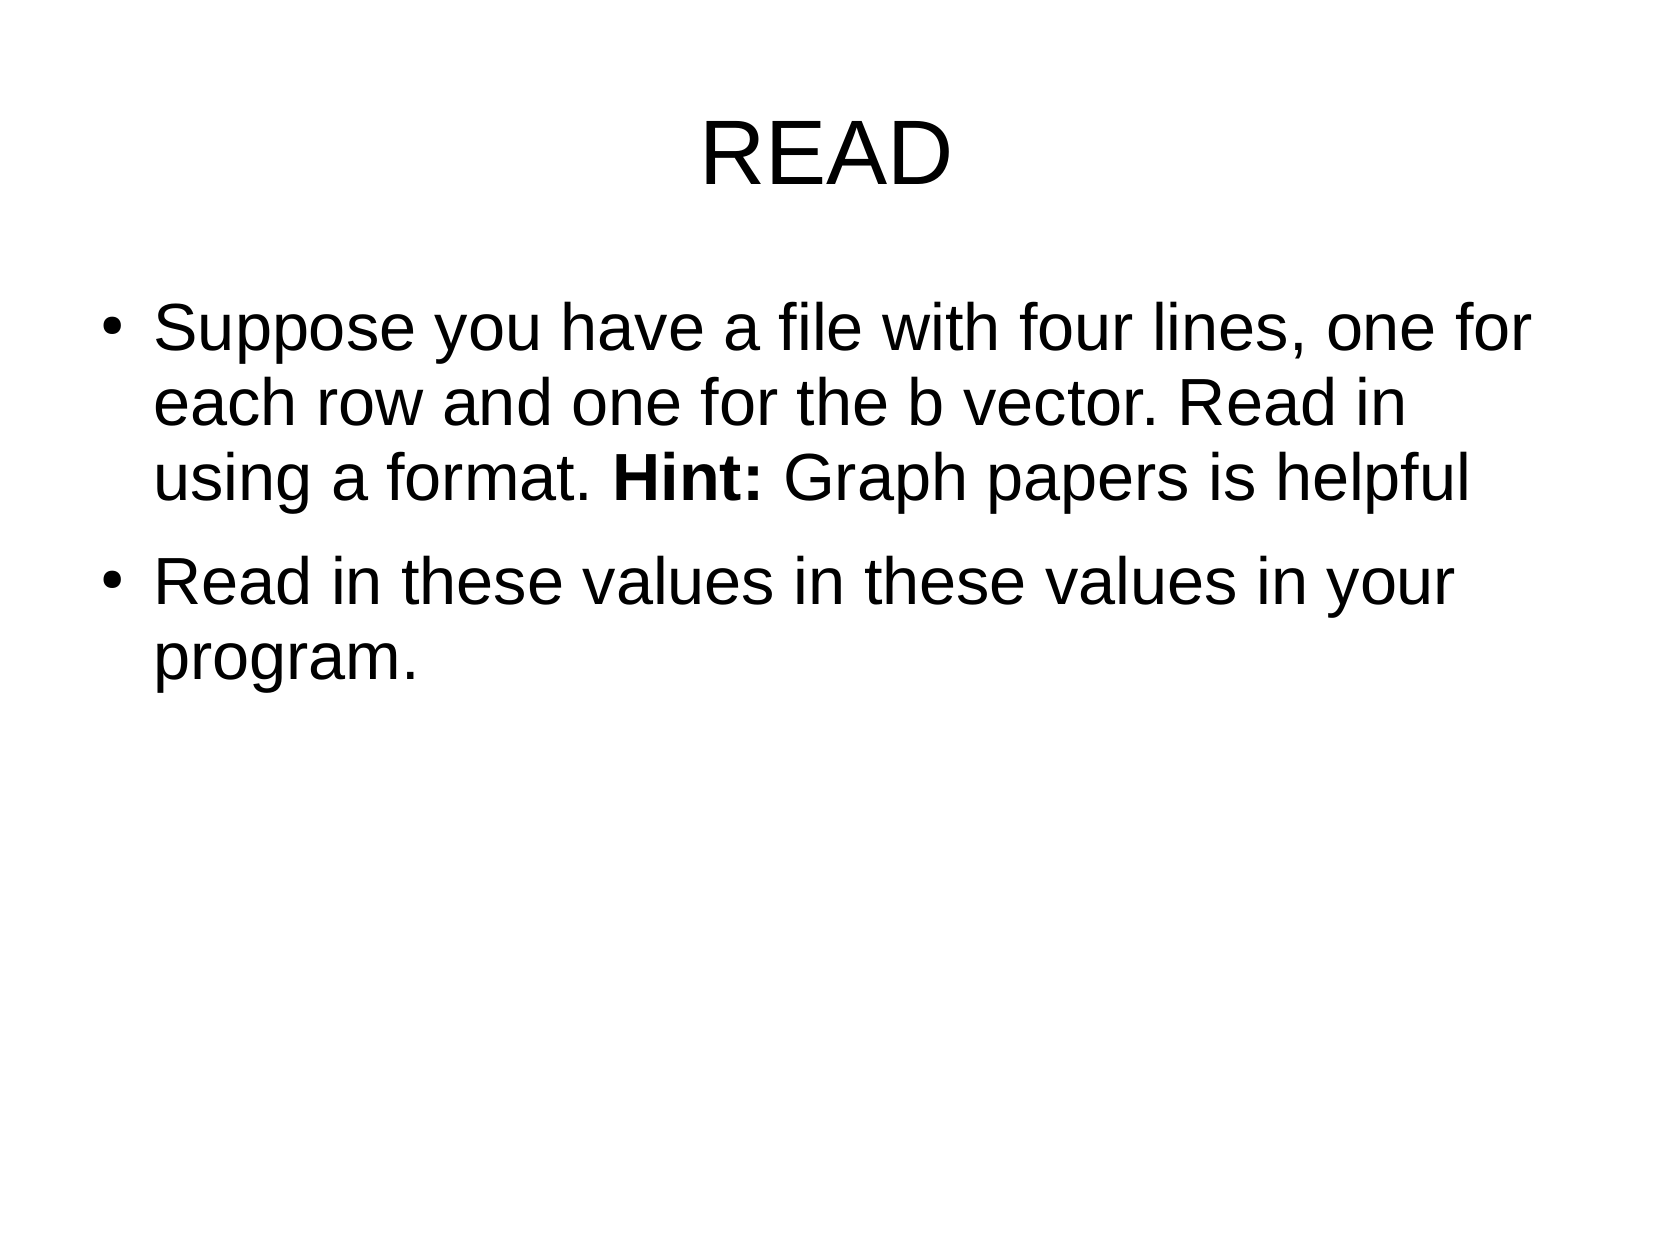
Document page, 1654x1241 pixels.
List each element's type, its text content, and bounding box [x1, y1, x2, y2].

title READ [82, 49, 1571, 257]
list Suppose you have a file with four lines, one for each row and one for the b vector. Read in using a format. Hint: Graph papers is helpful Read in these values in these values in your program. [82, 290, 1571, 1010]
